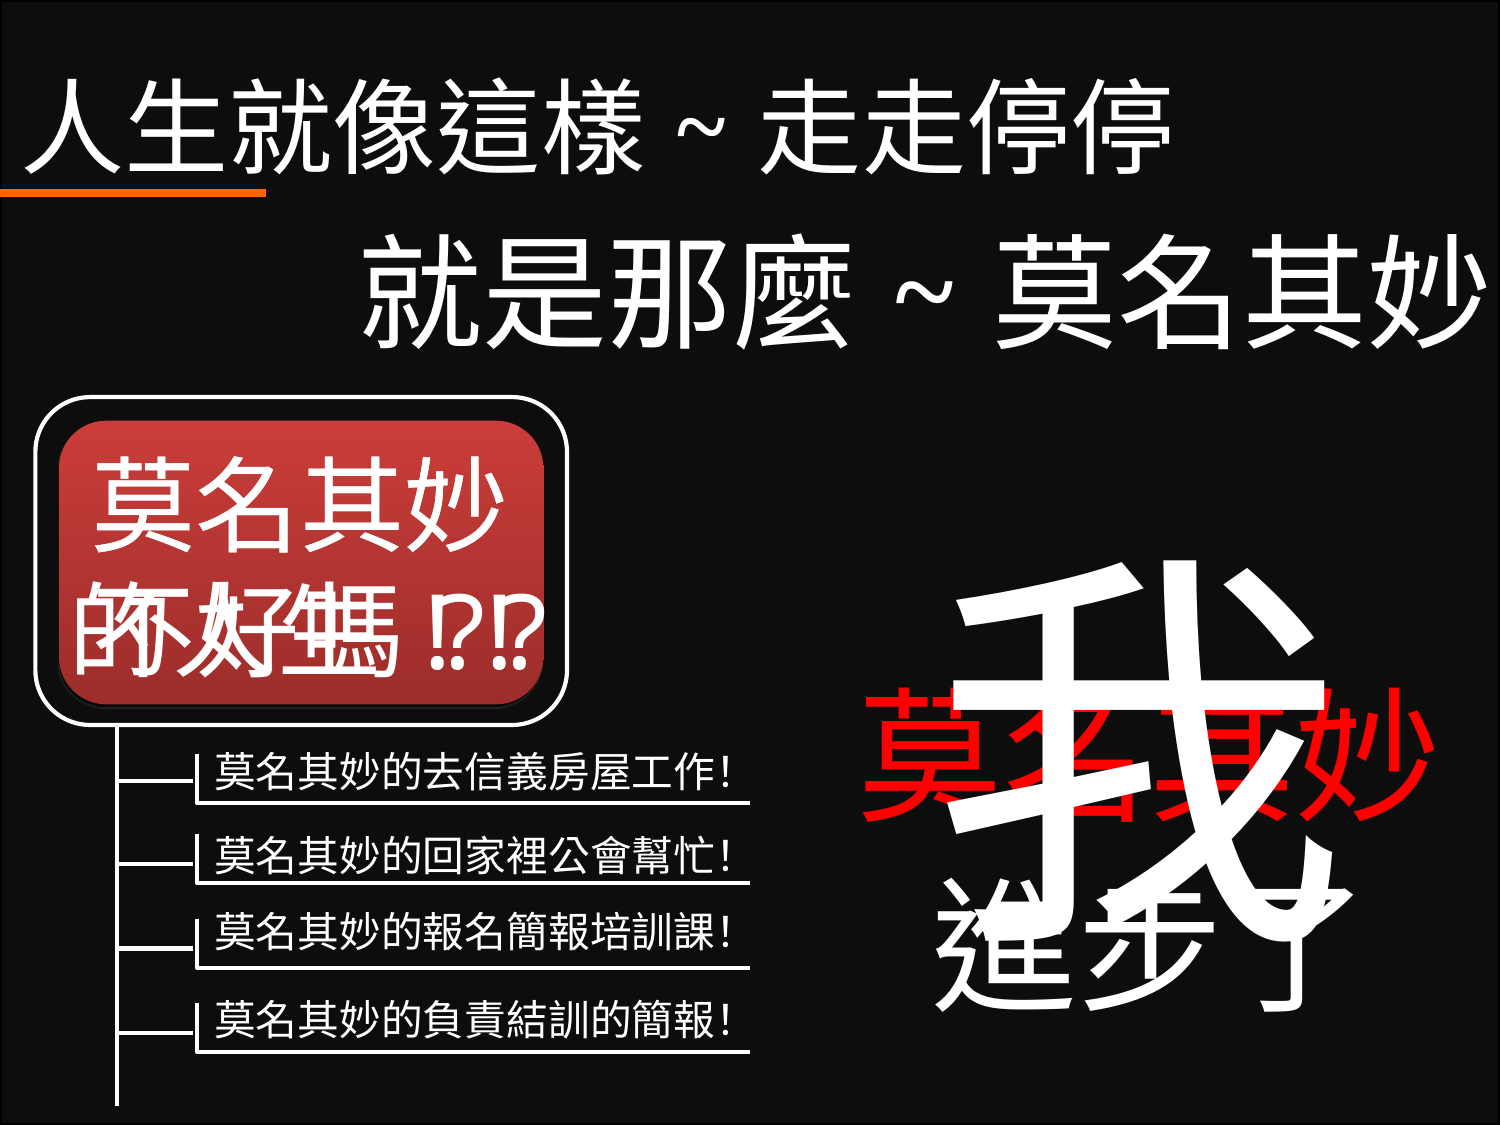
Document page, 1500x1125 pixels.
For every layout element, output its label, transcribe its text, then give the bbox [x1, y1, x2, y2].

text_box 莫名其妙 [843, 656, 915, 849]
text_box 人生就像這樣~走走停停 [5, 54, 1140, 196]
text_box 就是那麼~莫名其妙 [342, 206, 1446, 374]
text_box [1140, 106, 1153, 115]
text_box 進步了 [916, 847, 1389, 1040]
text_box [0, 0, 1500, 1125]
text_box 莫名其妙的負責結訓的簡報！ [199, 986, 777, 1052]
text_box 莫名其妙 不好嗎?? [76, 432, 528, 701]
text_box 莫名其妙的報名簡報培訓課！ [199, 898, 777, 965]
text_box 我 [915, 483, 1367, 1004]
text_box 莫名其妙 [1367, 656, 1463, 849]
text_box 莫名其妙的去信義房屋工作！ [199, 738, 777, 804]
text_box 莫名其妙的回家裡公會幫忙！ [199, 822, 777, 888]
